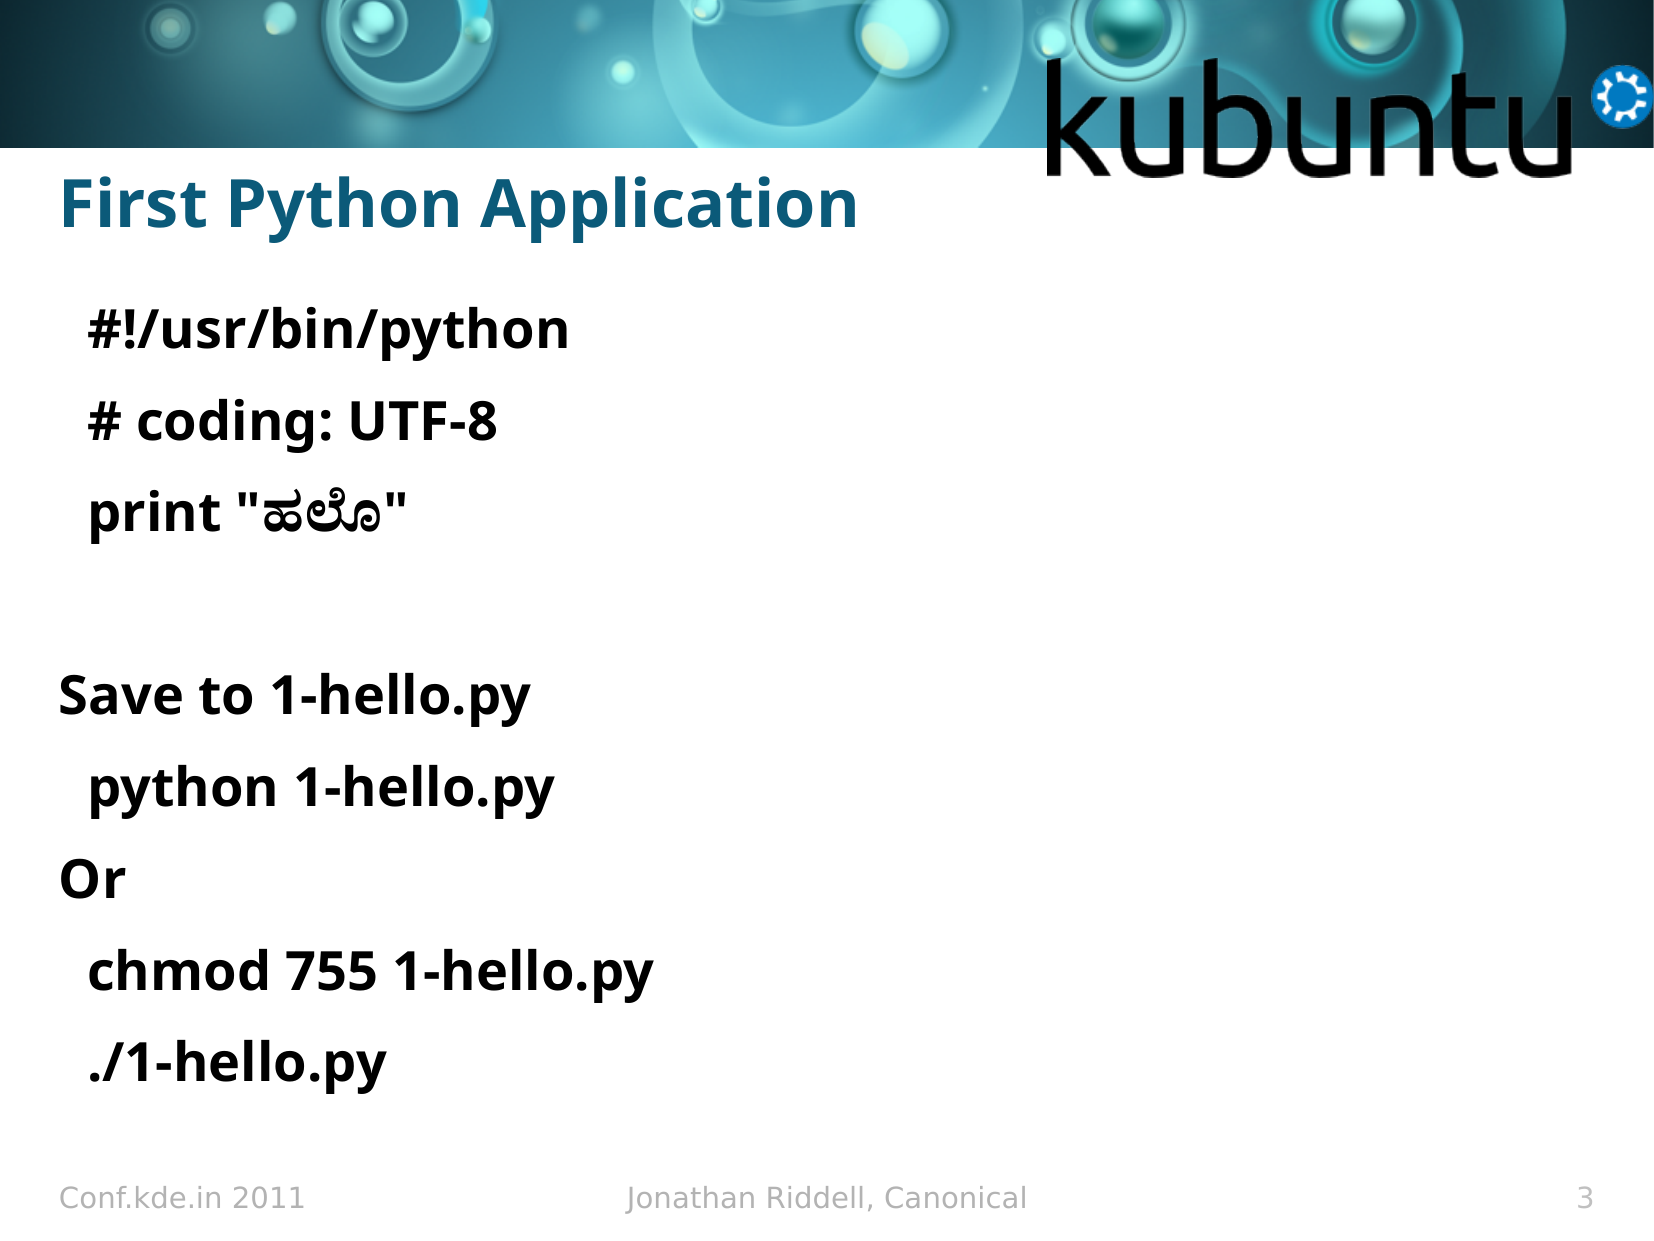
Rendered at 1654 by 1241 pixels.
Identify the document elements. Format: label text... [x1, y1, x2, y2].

list #!/usr/bin/python # coding: UTF-8 print "ಹಲೊ" Save to 1-hello.py python 1-hello.py Or chmod 755 1-hello.py ./1-hello.py [59, 290, 1595, 1109]
title First Python Application [59, 147, 1595, 257]
picture [0, 0, 1654, 178]
